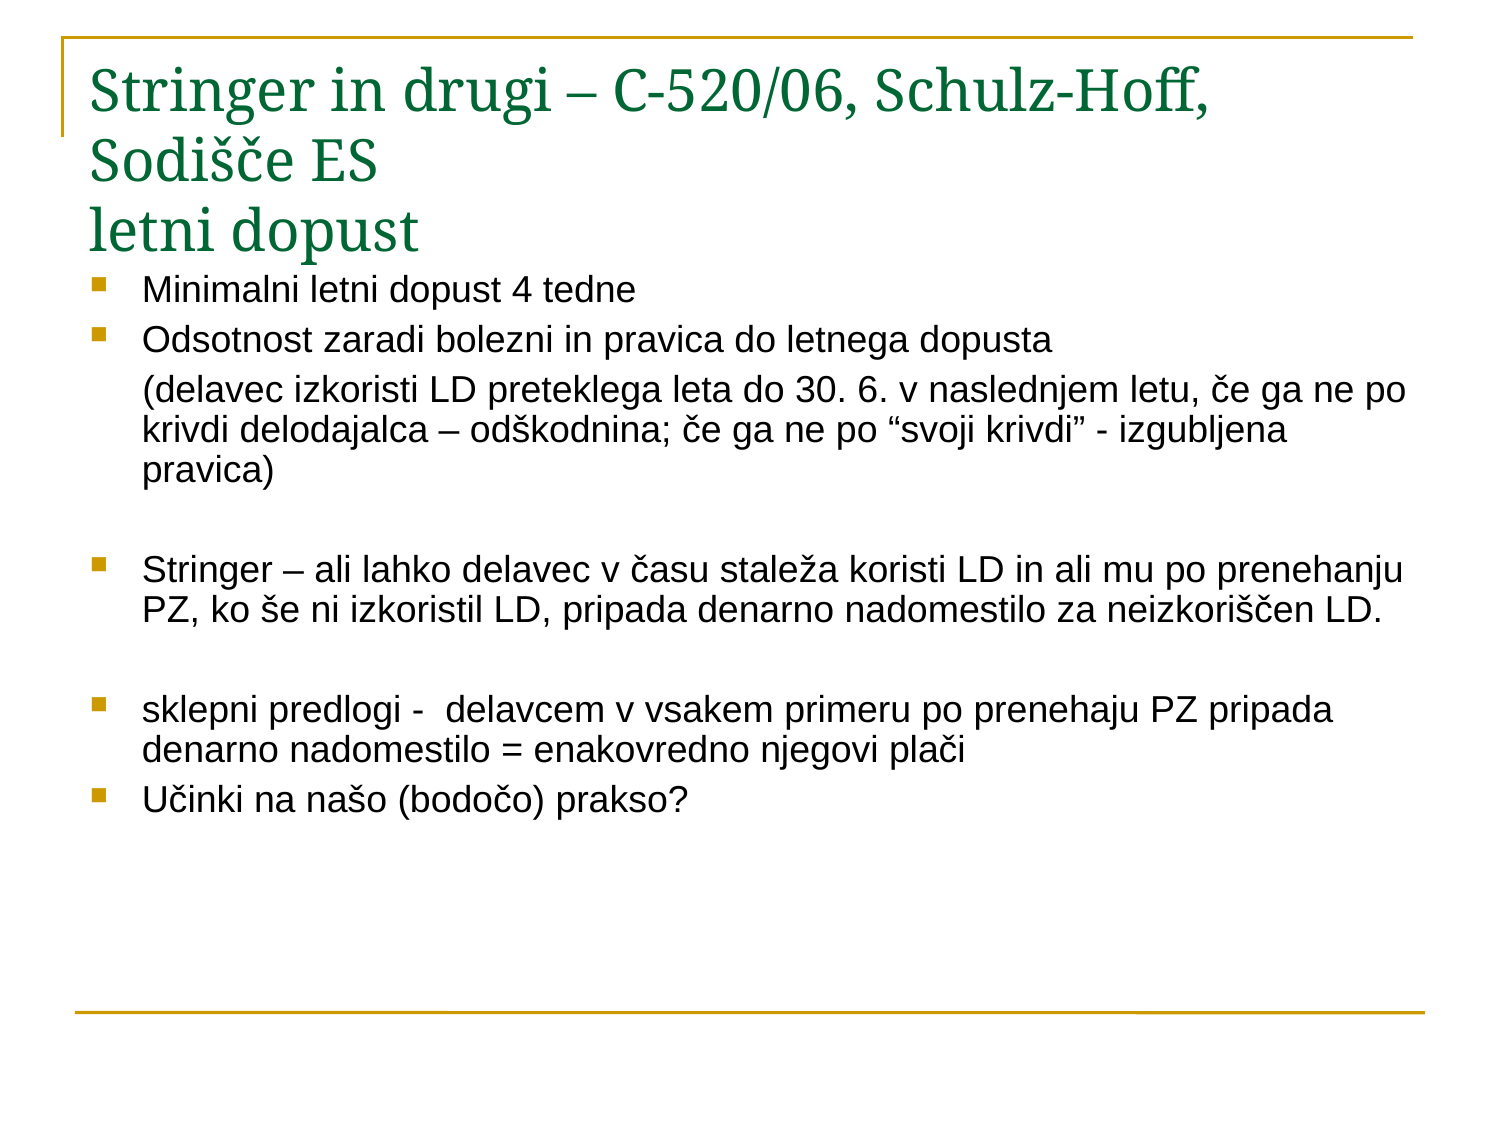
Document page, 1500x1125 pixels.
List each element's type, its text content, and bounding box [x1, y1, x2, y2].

list Minimalni letni dopust 4 tedne Odsotnost zaradi bolezni in pravica do letnega dopusta (delavec izkoristi LD preteklega leta do 30. 6. v naslednjem letu, če ga ne po krivdi delodajalca – odškodnina; če ga ne po “svoji krivdi” - izgubljena pravica) Stringer – ali lahko delavec v času staleža koristi LD in ali mu po prenehanju PZ, ko še ni izkoristil LD, pripada denarno nadomestilo za neizkoriščen LD. sklepni predlogi - delavcem v vsakem primeru po prenehaju PZ pripada denarno nadomestilo = enakovredno njegovi plači Učinki na našo (bodočo) prakso? [75, 262, 1426, 1006]
title Stringer in drugi – C-520/06, Schulz-Hoff, Sodišče ES letni dopust [75, 45, 1426, 233]
